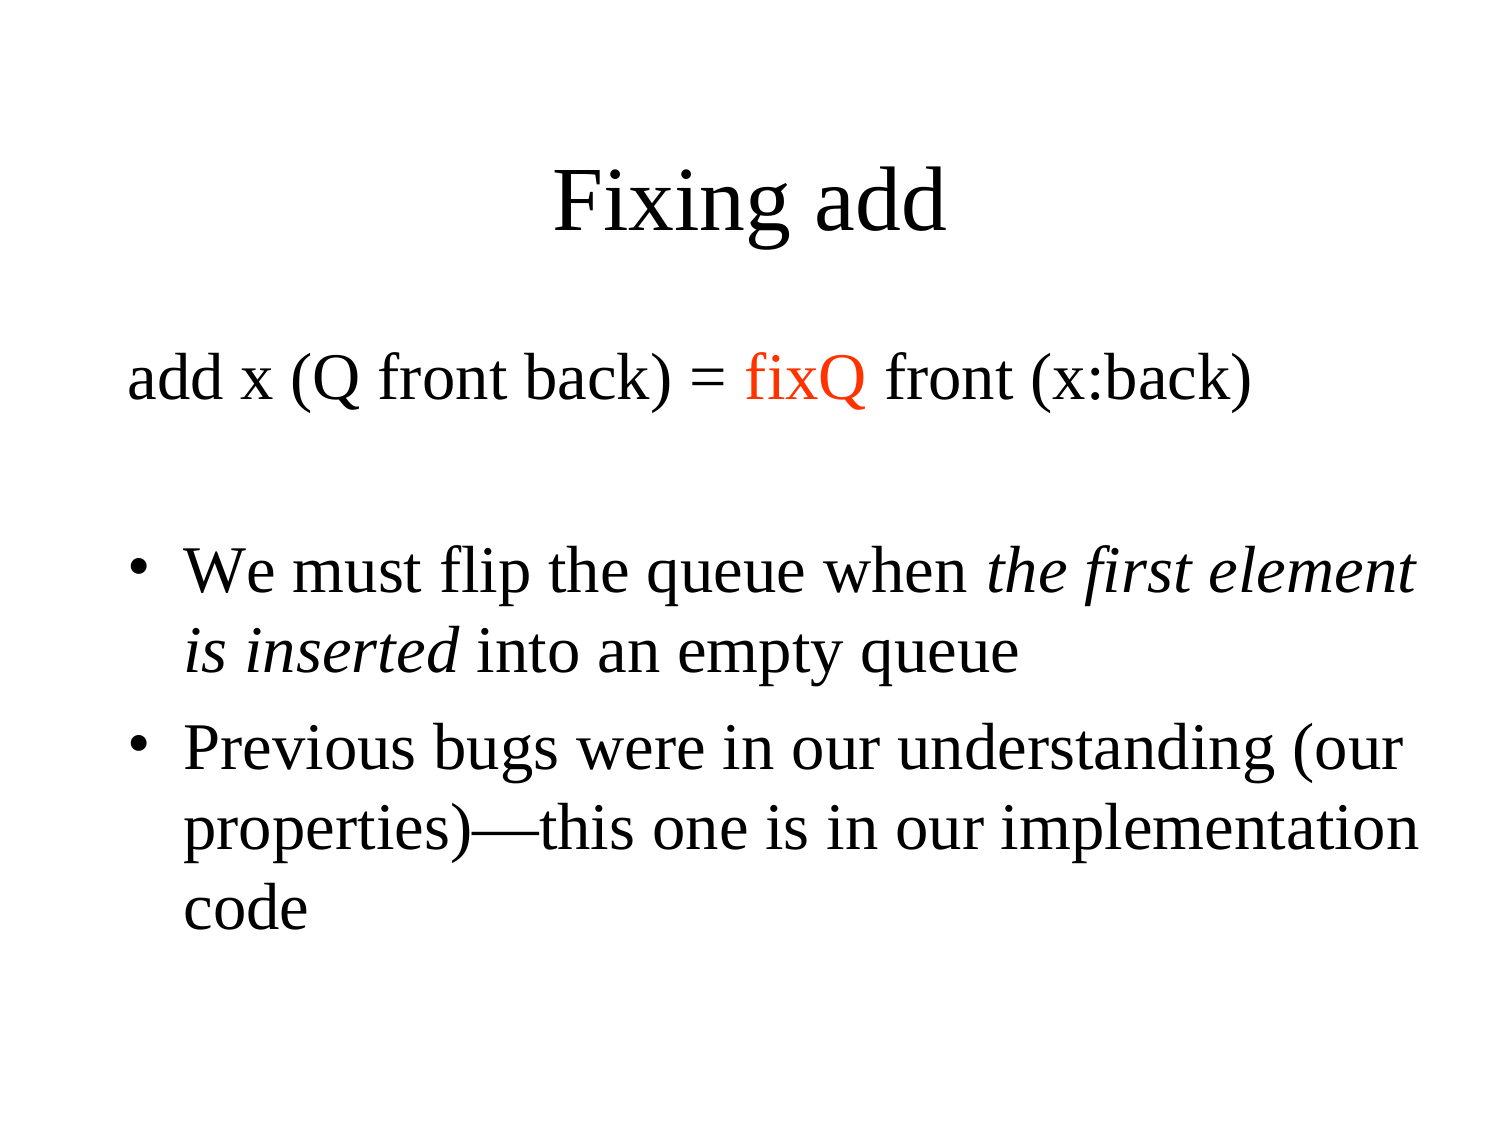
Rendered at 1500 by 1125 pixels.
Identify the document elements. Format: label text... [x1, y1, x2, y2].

list add x (Q front back) = fixQ front (x:back) We must flip the queue when the first element is inserted into an empty queue Previous bugs were in our understanding (our properties)—this one is in our implementation code [112, 324, 1471, 1000]
title Fixing add [112, 99, 1388, 288]
